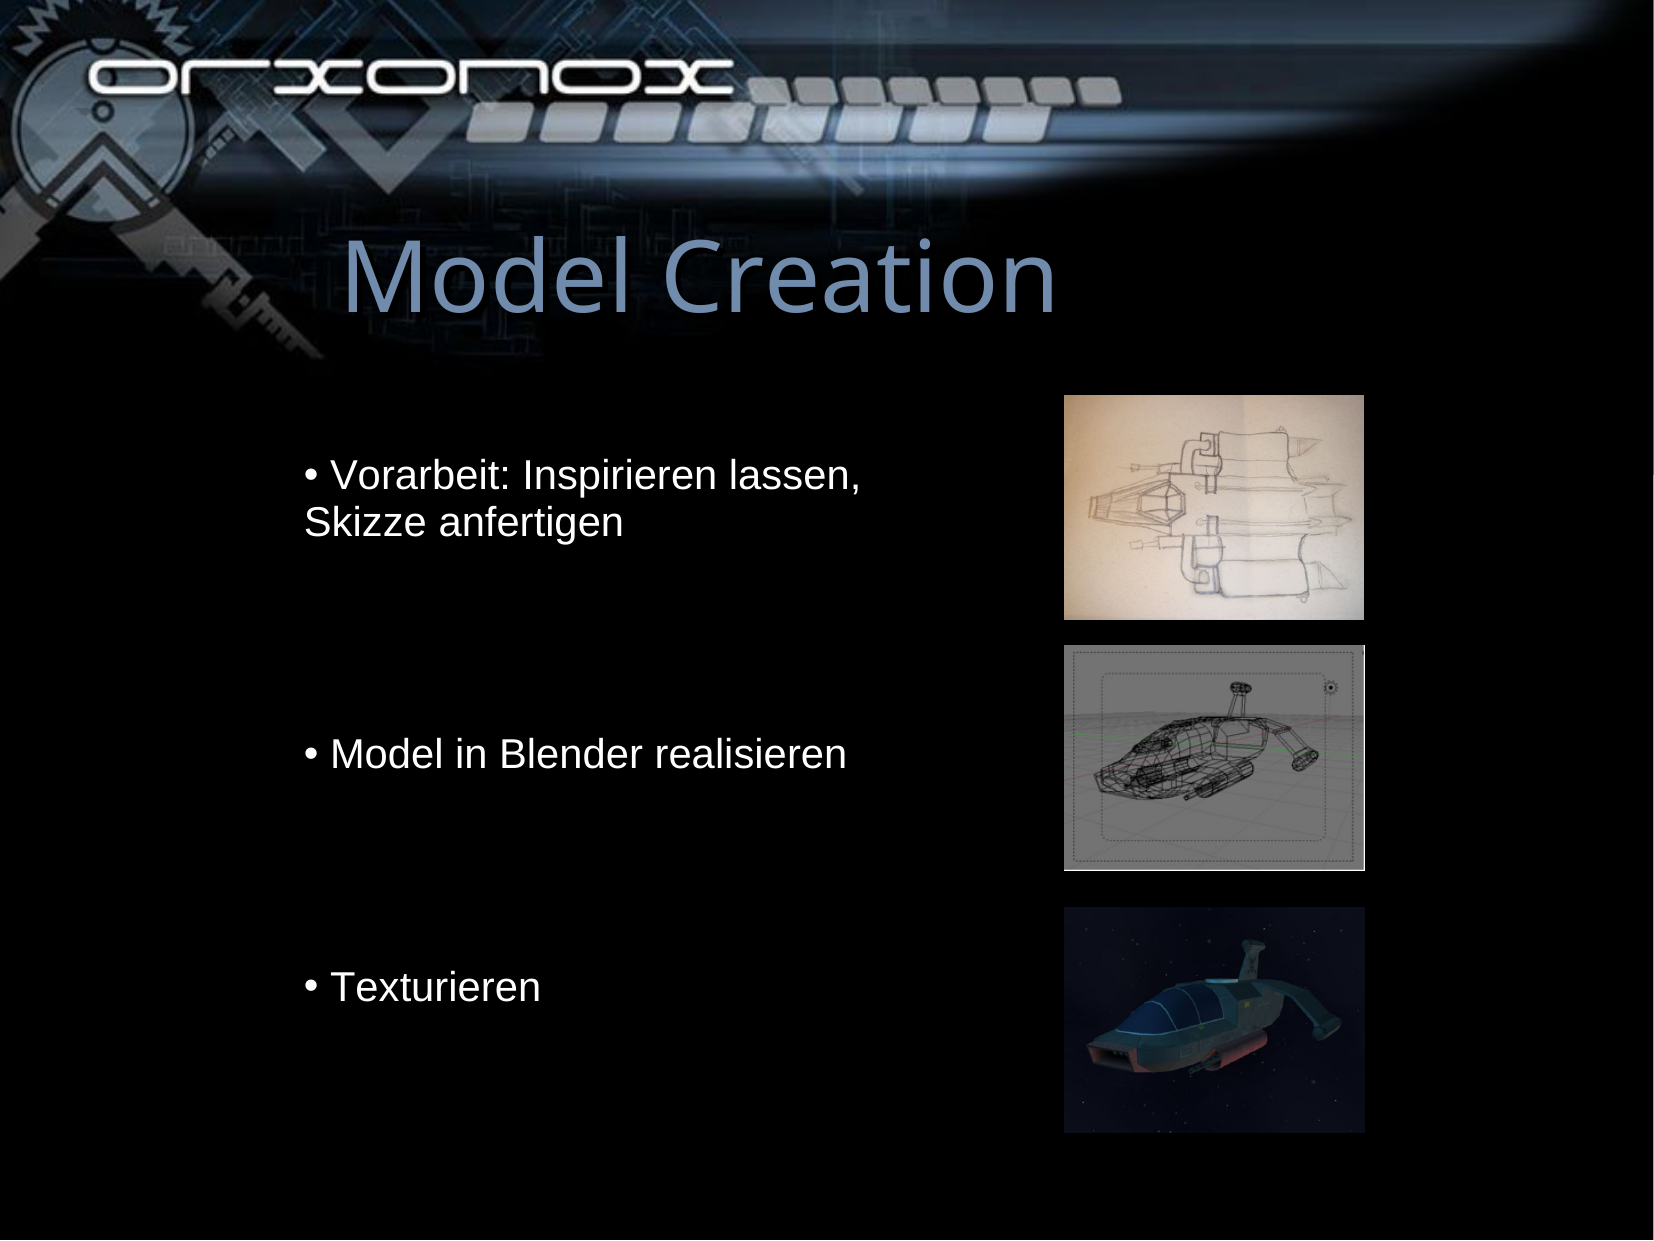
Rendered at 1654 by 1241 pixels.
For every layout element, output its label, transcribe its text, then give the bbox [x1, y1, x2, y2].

text_box Model Creation [324, 205, 1300, 261]
picture [0, 0, 1654, 620]
picture [1064, 907, 1365, 1133]
text_box Vorarbeit: Inspirieren lassen, Skizze anfertigen Model in Blender realisieren Texturieren [289, 444, 1002, 1112]
picture [1064, 645, 1365, 871]
